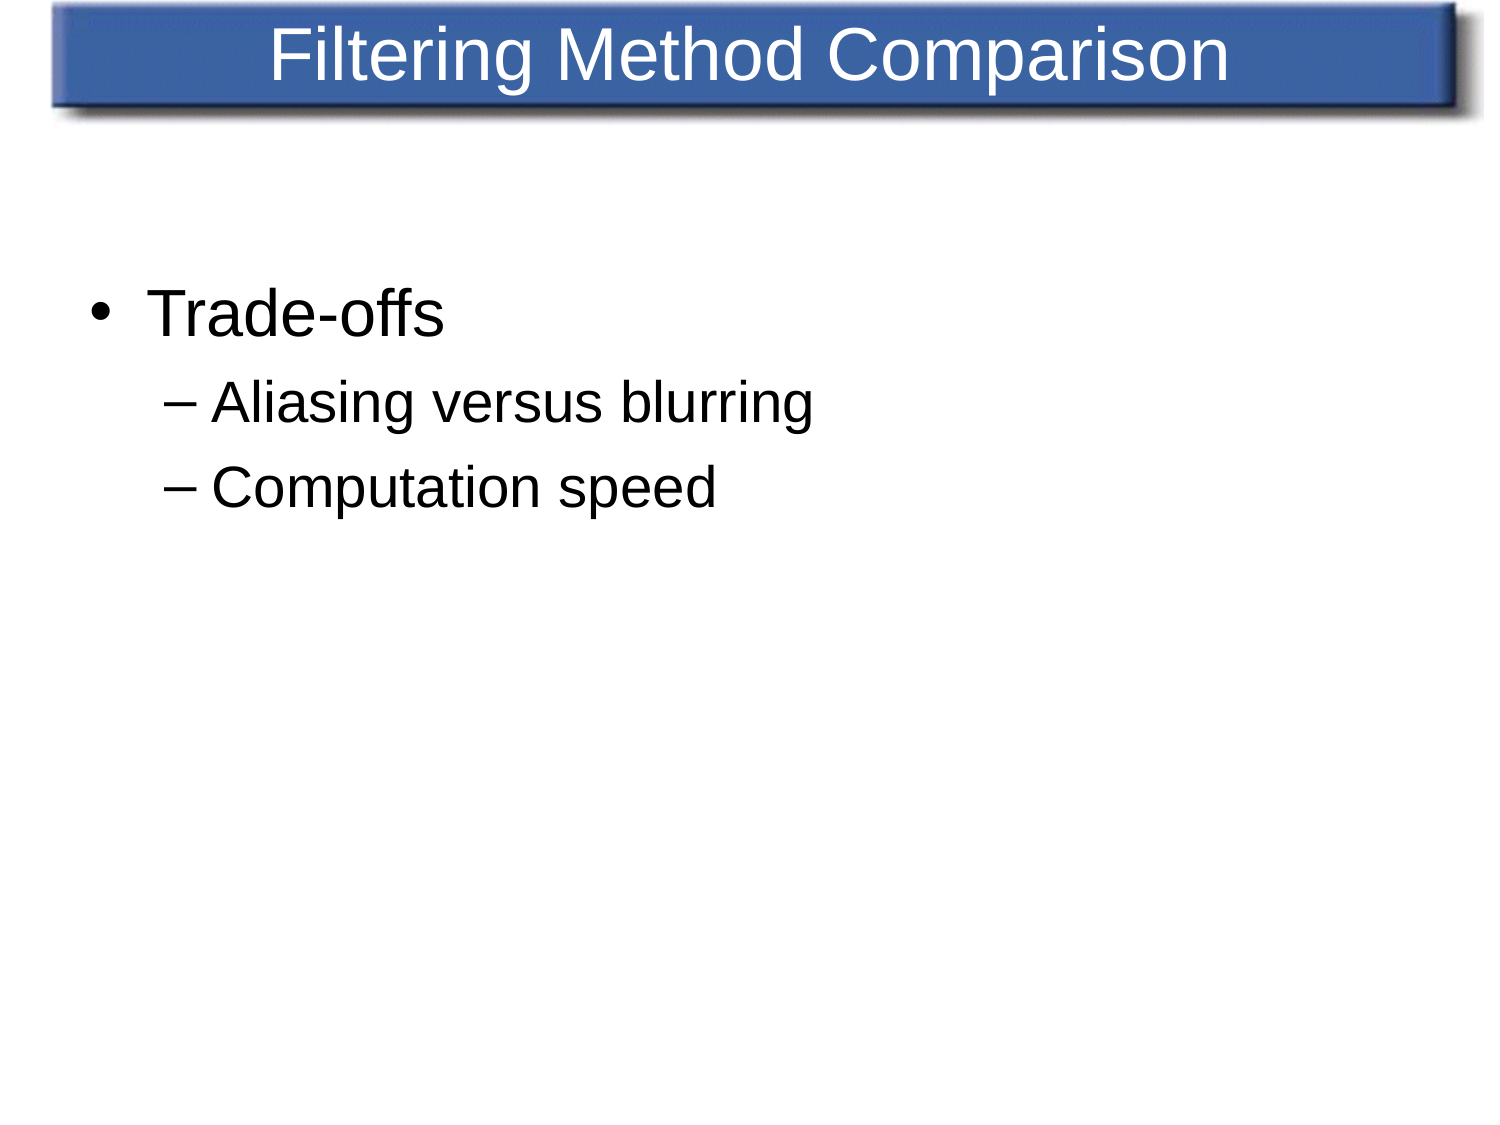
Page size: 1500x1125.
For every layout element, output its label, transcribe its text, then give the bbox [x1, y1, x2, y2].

list Trade-offs Aliasing versus blurring Computation speed [75, 262, 1426, 1006]
picture [50, 0, 1484, 127]
title Filtering Method Comparison [75, 0, 1426, 103]
